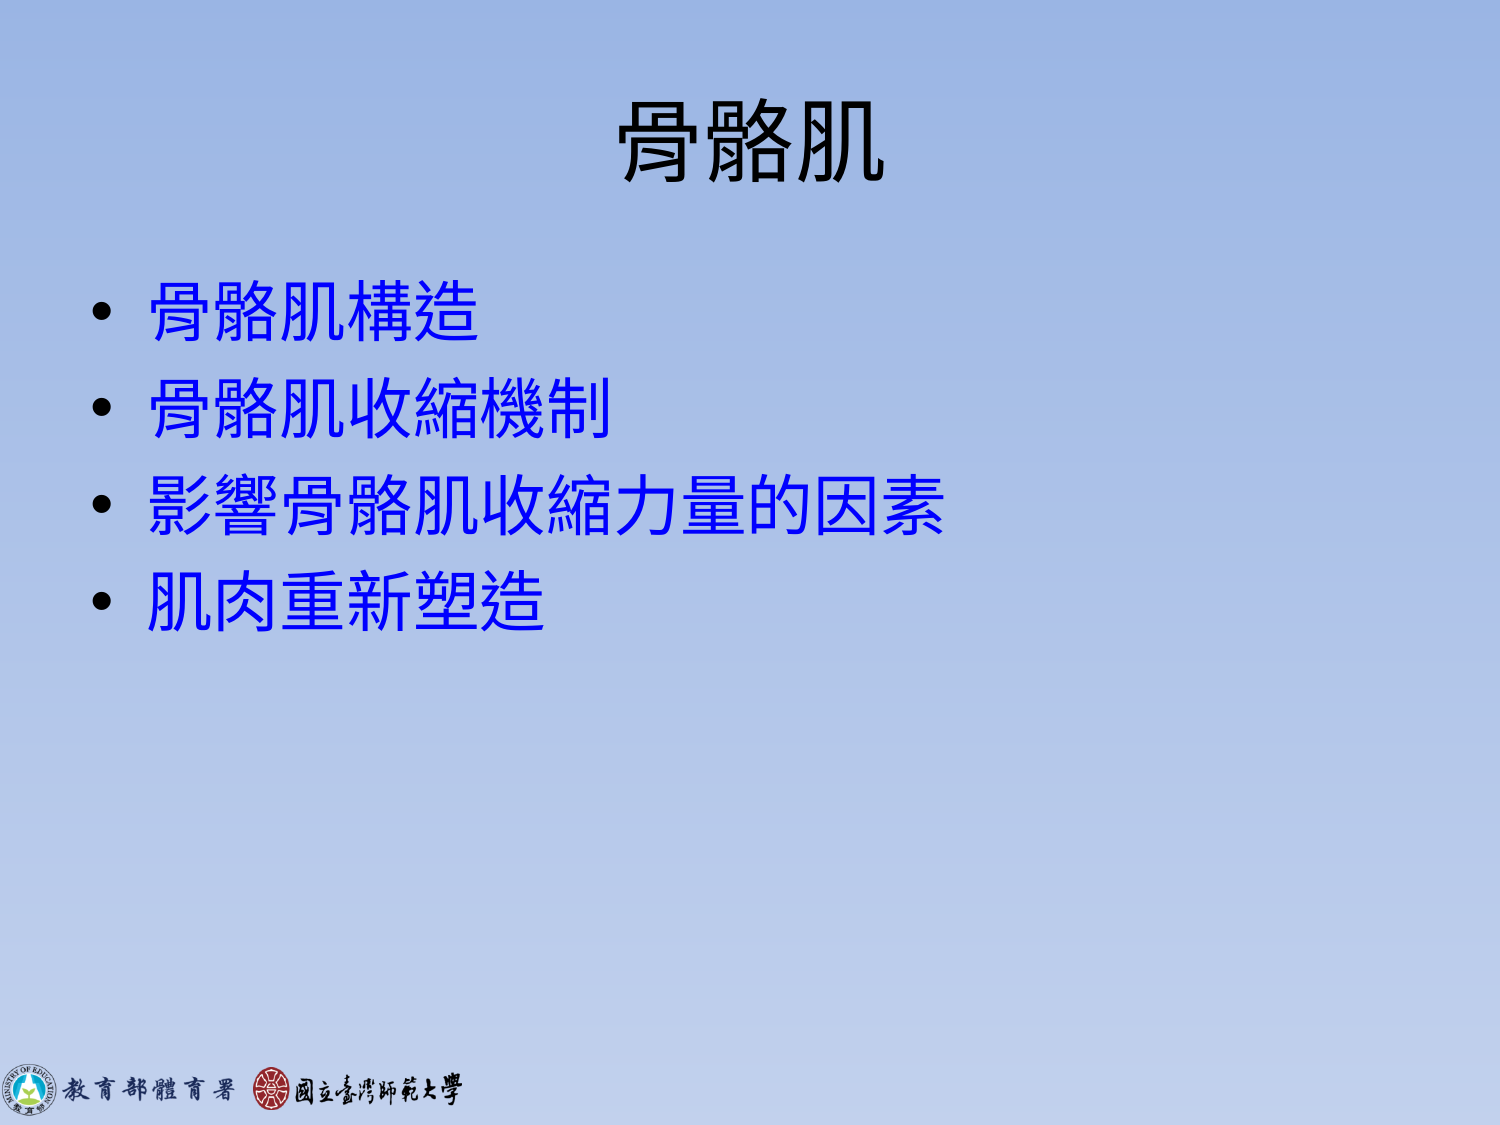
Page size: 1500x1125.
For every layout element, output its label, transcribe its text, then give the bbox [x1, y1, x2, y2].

list 骨骼肌構造 骨骼肌收縮機制 影響骨骼肌收縮力量的因素 肌肉重新塑造 [75, 262, 1426, 1005]
title 骨骼肌 [75, 45, 1426, 233]
